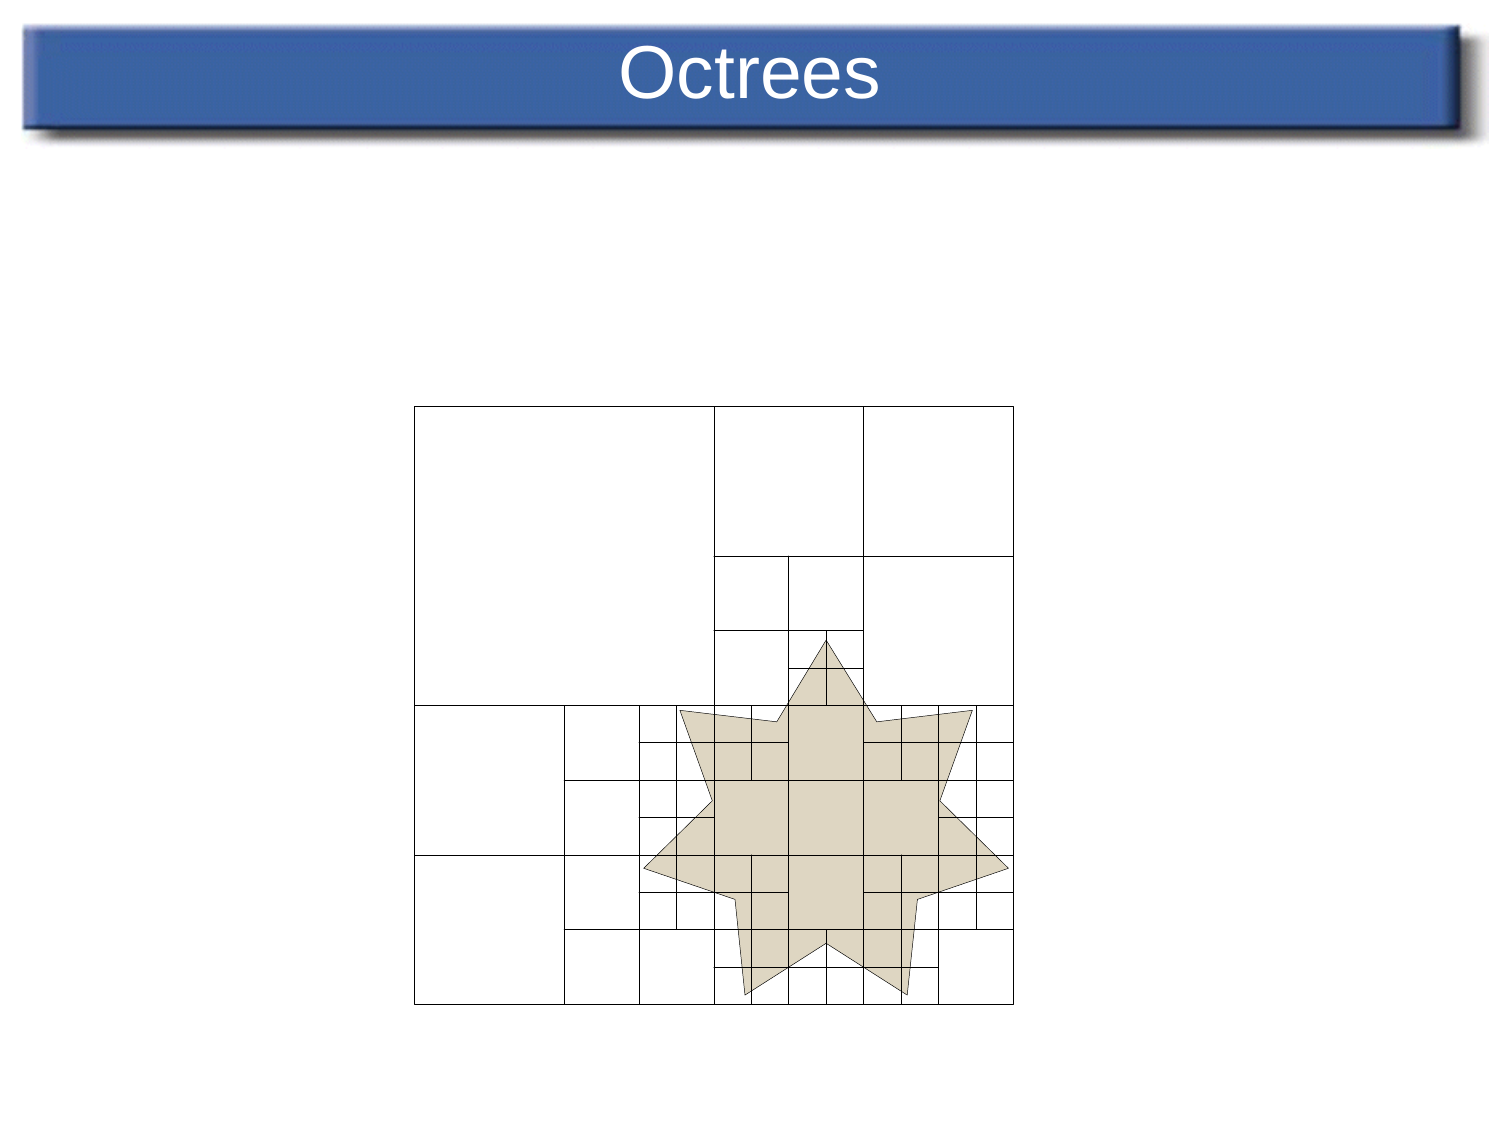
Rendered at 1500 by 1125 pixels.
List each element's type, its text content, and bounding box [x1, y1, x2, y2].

chart [262, 375, 1268, 1047]
title Octrees [75, 0, 1426, 138]
picture [21, 22, 1489, 149]
